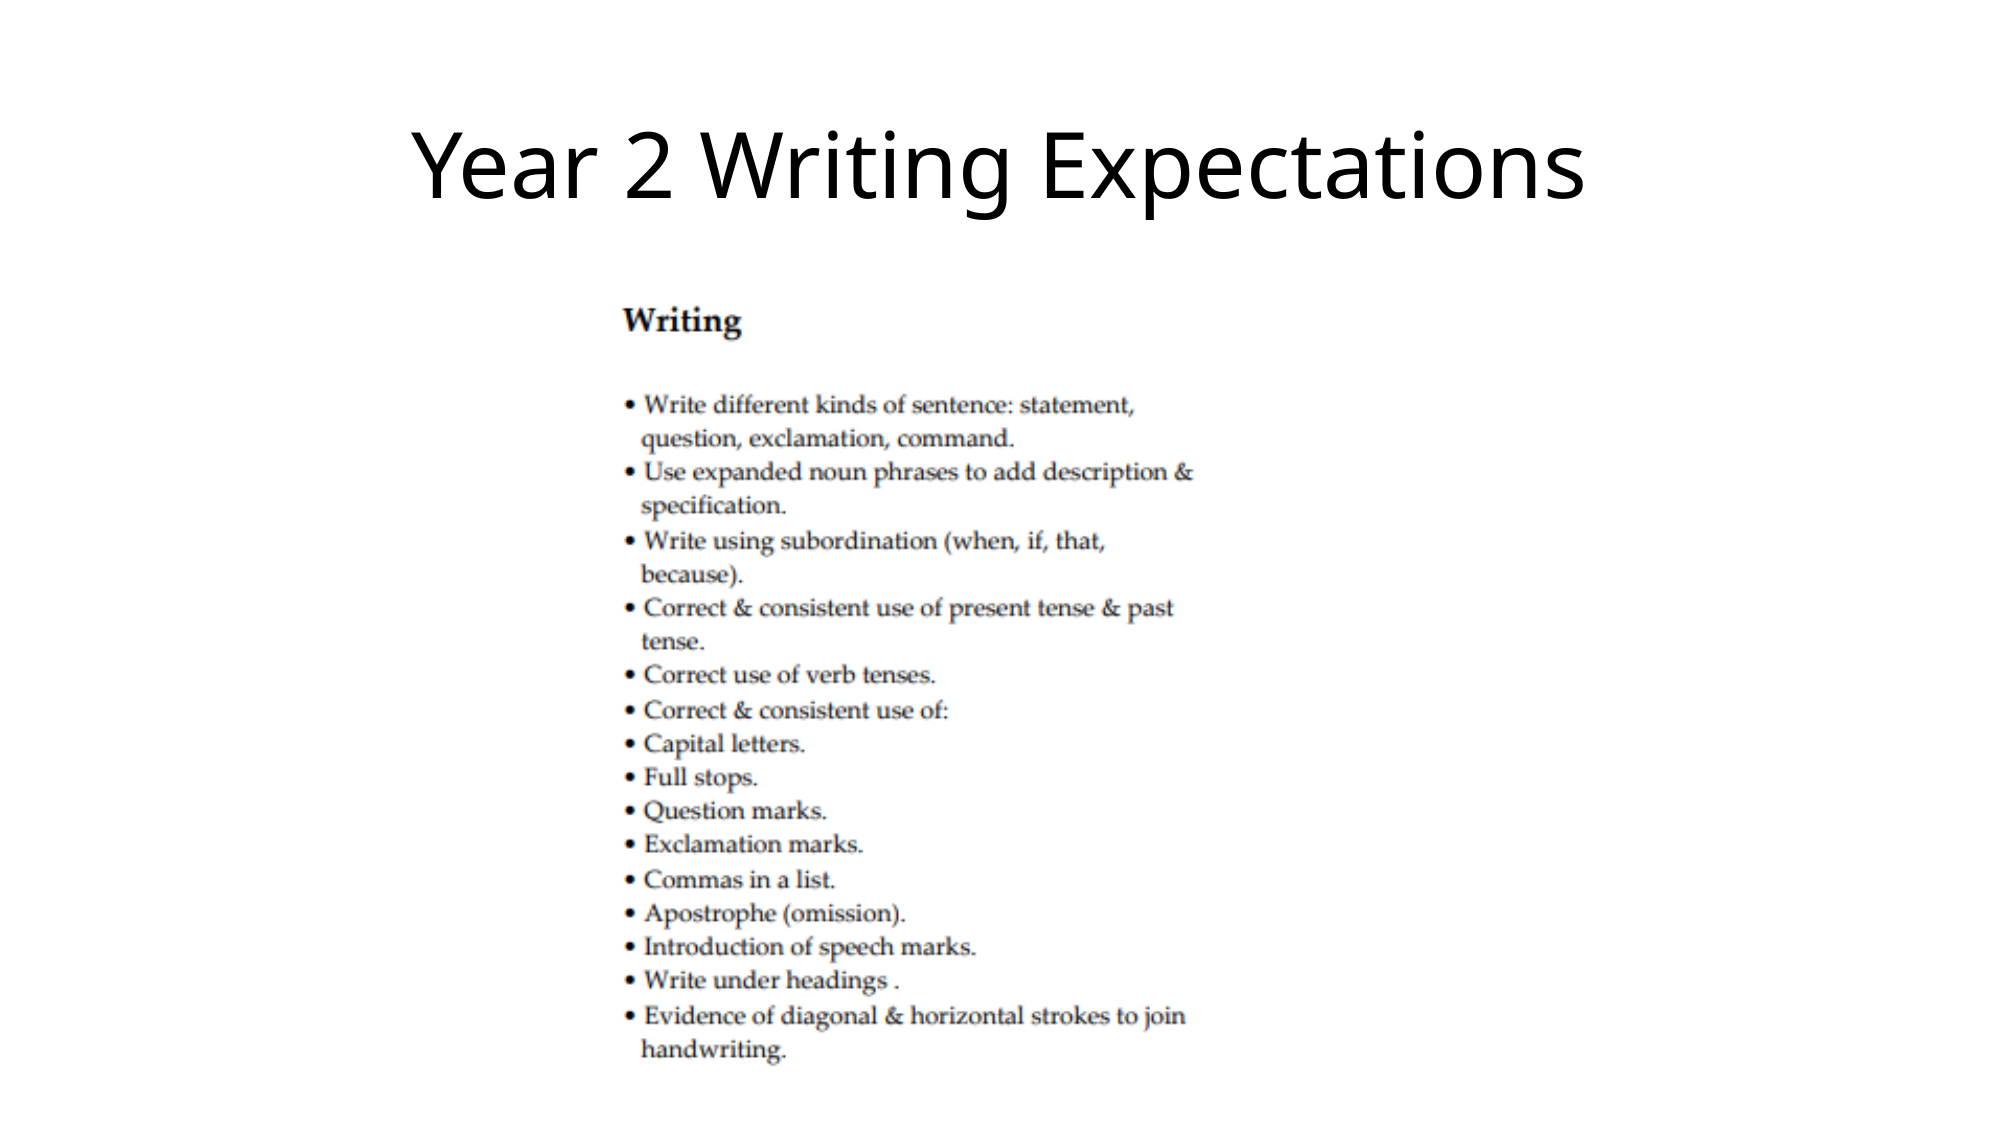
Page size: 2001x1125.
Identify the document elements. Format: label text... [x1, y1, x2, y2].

title Year 2 Writing Expectations [137, 59, 1863, 278]
picture [521, 228, 1446, 1094]
